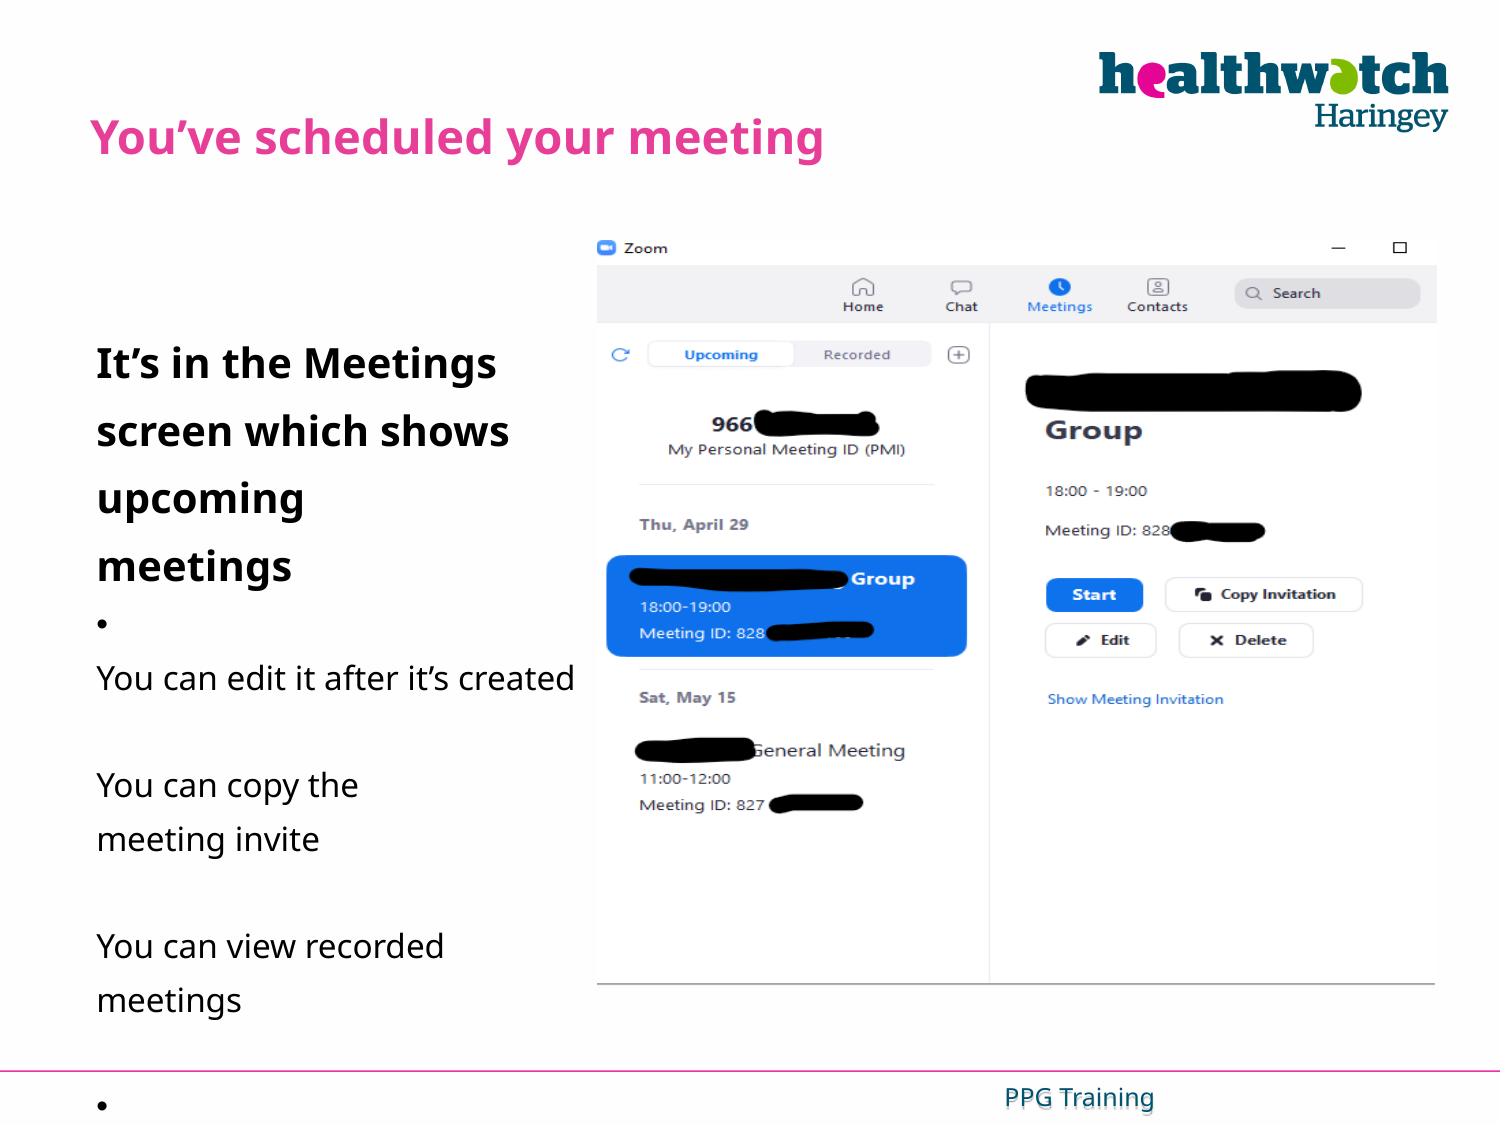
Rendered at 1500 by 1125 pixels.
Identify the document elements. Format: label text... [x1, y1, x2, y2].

title You’ve scheduled your meeting [75, 96, 855, 312]
list It’s in the Meetings screen which shows upcoming meetings You can edit it after it’s created You can copy the meeting invite You can view recorded meetings [81, 326, 1362, 1070]
picture [597, 240, 1437, 983]
